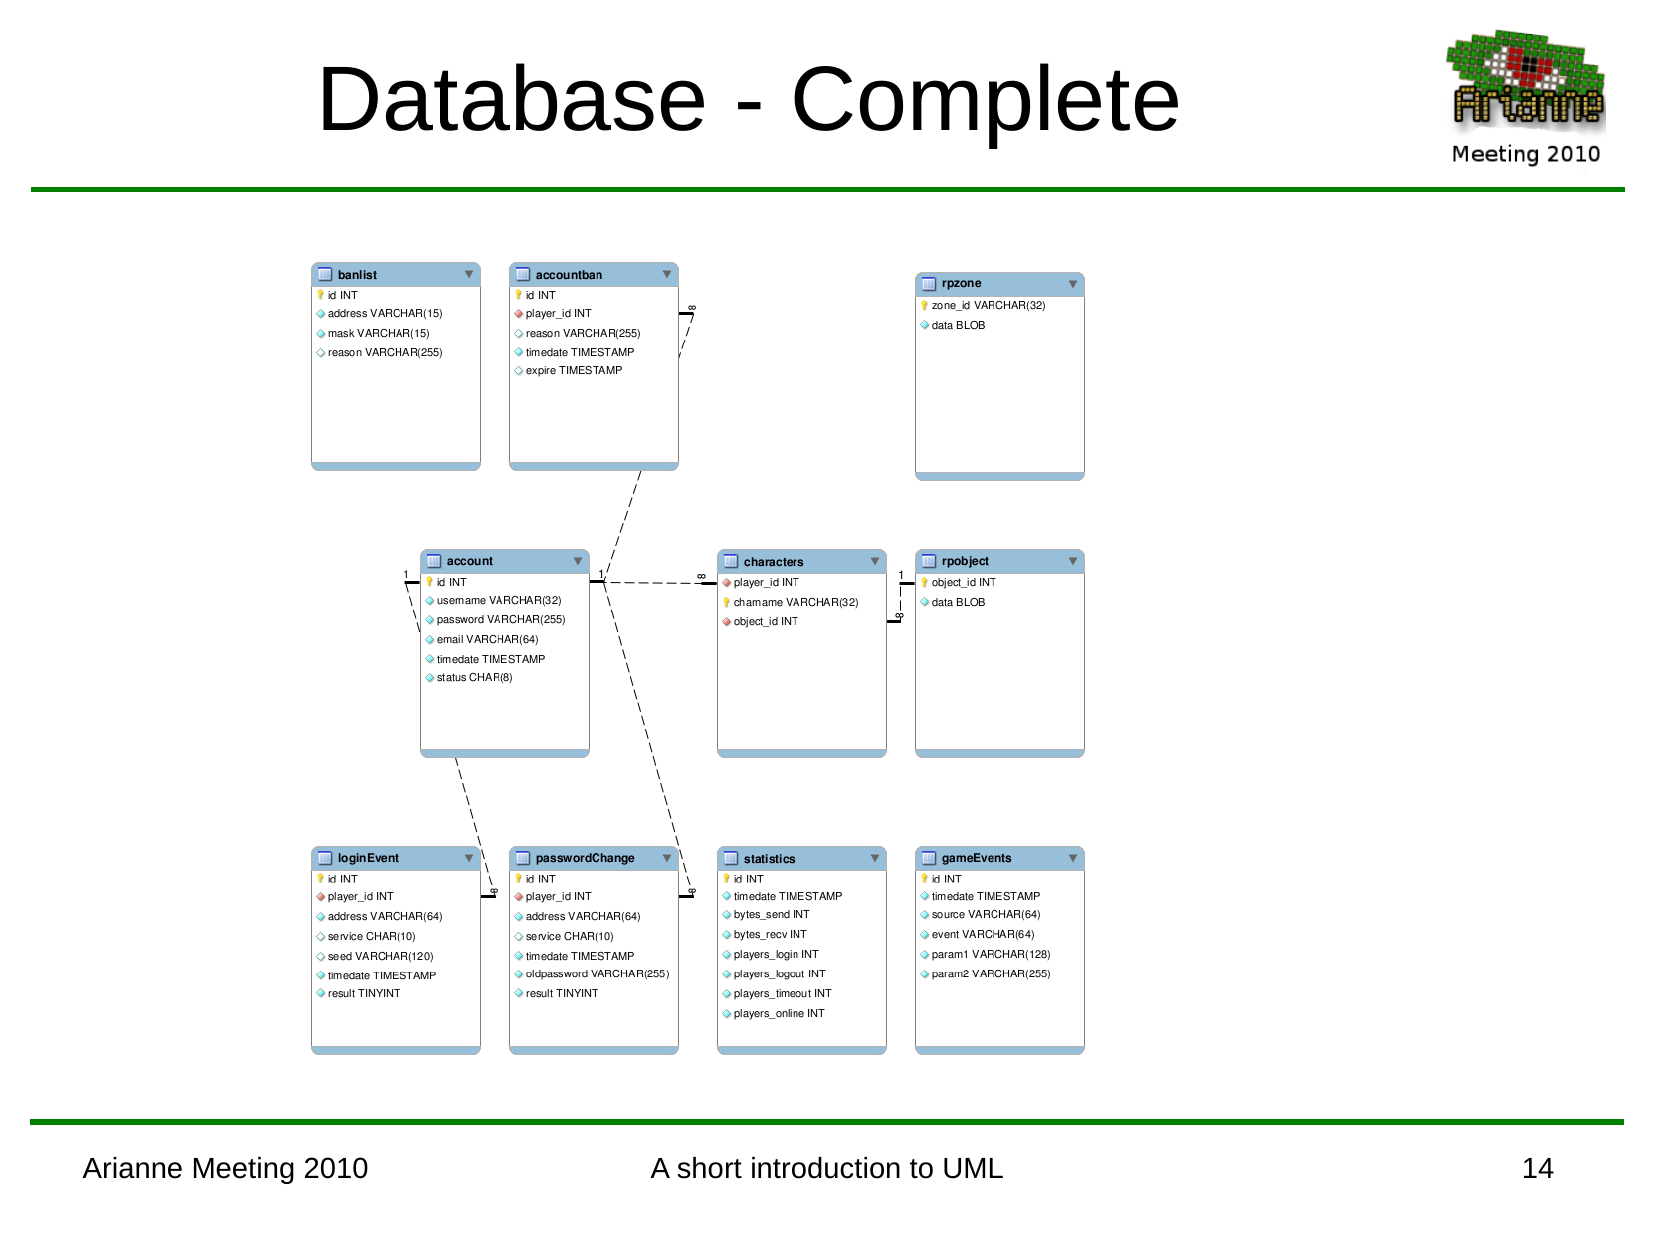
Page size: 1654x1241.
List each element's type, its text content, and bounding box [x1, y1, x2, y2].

title Database - Complete [82, 47, 1418, 150]
picture [1446, 29, 1606, 178]
picture [301, 252, 1093, 1063]
